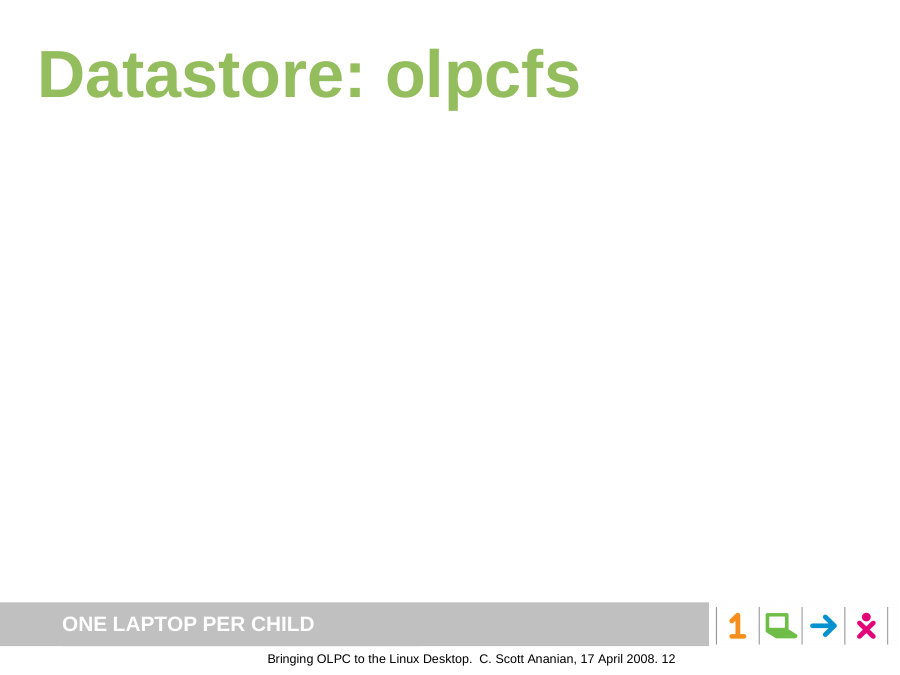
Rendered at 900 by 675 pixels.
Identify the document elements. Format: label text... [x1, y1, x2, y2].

title Datastore: olpcfs [37, 37, 856, 225]
picture [709, 598, 897, 654]
